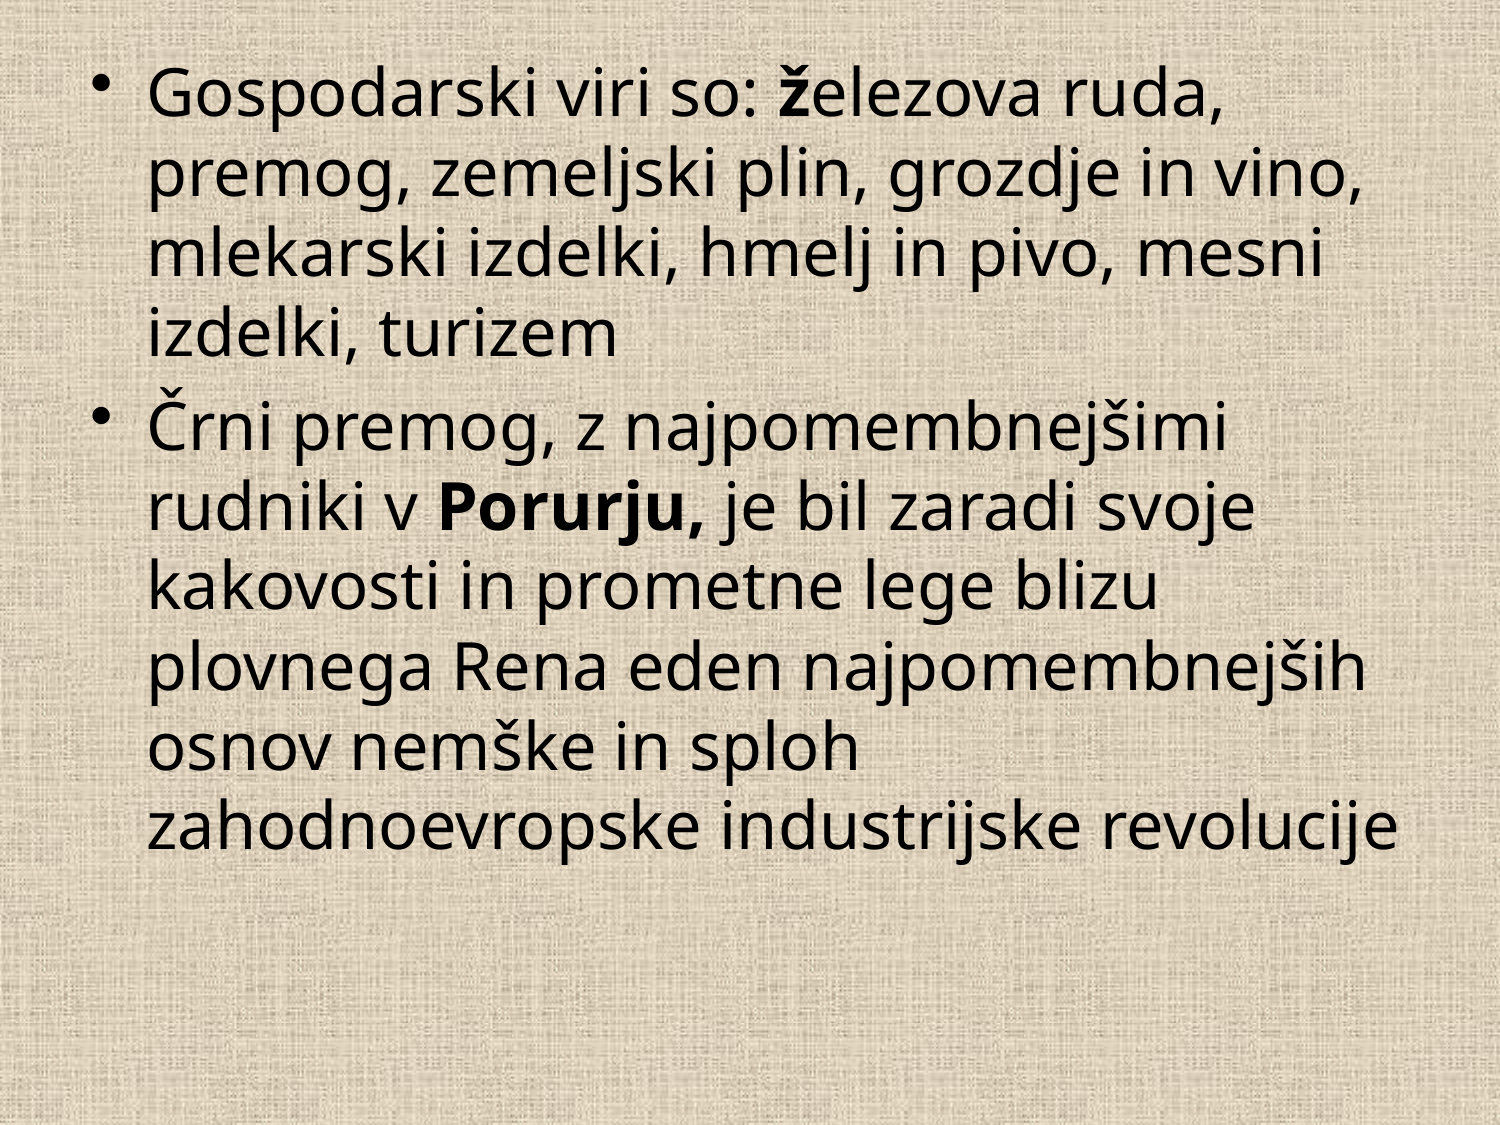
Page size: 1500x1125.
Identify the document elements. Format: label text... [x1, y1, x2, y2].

list Gospodarski viri so: železova ruda, premog, zemeljski plin, grozdje in vino, mlekarski izdelki, hmelj in pivo, mesni izdelki, turizem Črni premog, z najpomembnejšimi rudniki v Porurju, je bil zaradi svoje kakovosti in prometne lege blizu plovnega Rena eden najpomembnejših osnov nemške in sploh zahodnoevropske industrijske revolucije [75, 42, 1425, 1071]
picture [0, 0, 1500, 1125]
